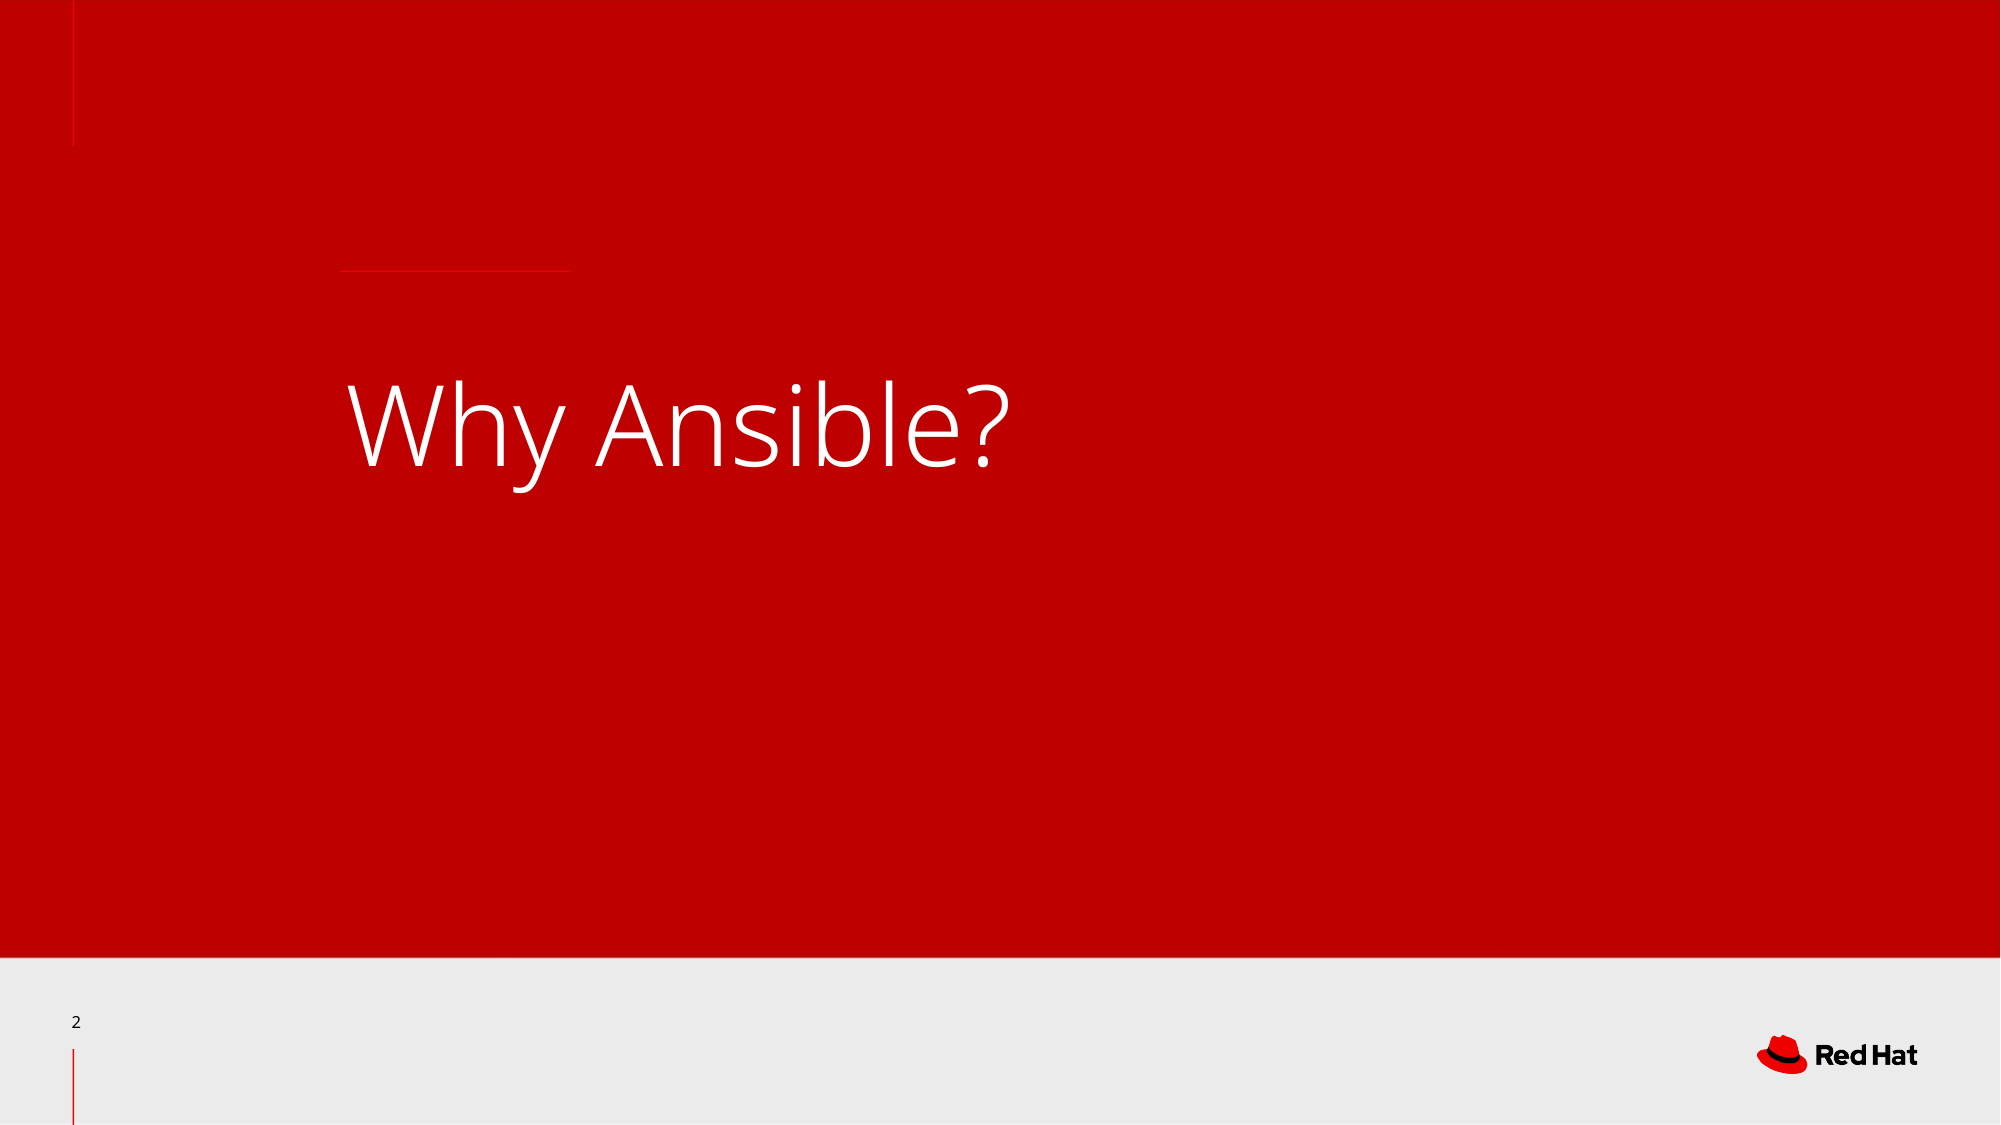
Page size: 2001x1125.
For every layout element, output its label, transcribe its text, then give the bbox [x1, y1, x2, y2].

title Why Ansible? [345, 353, 1621, 826]
picture [0, 0, 2001, 1125]
